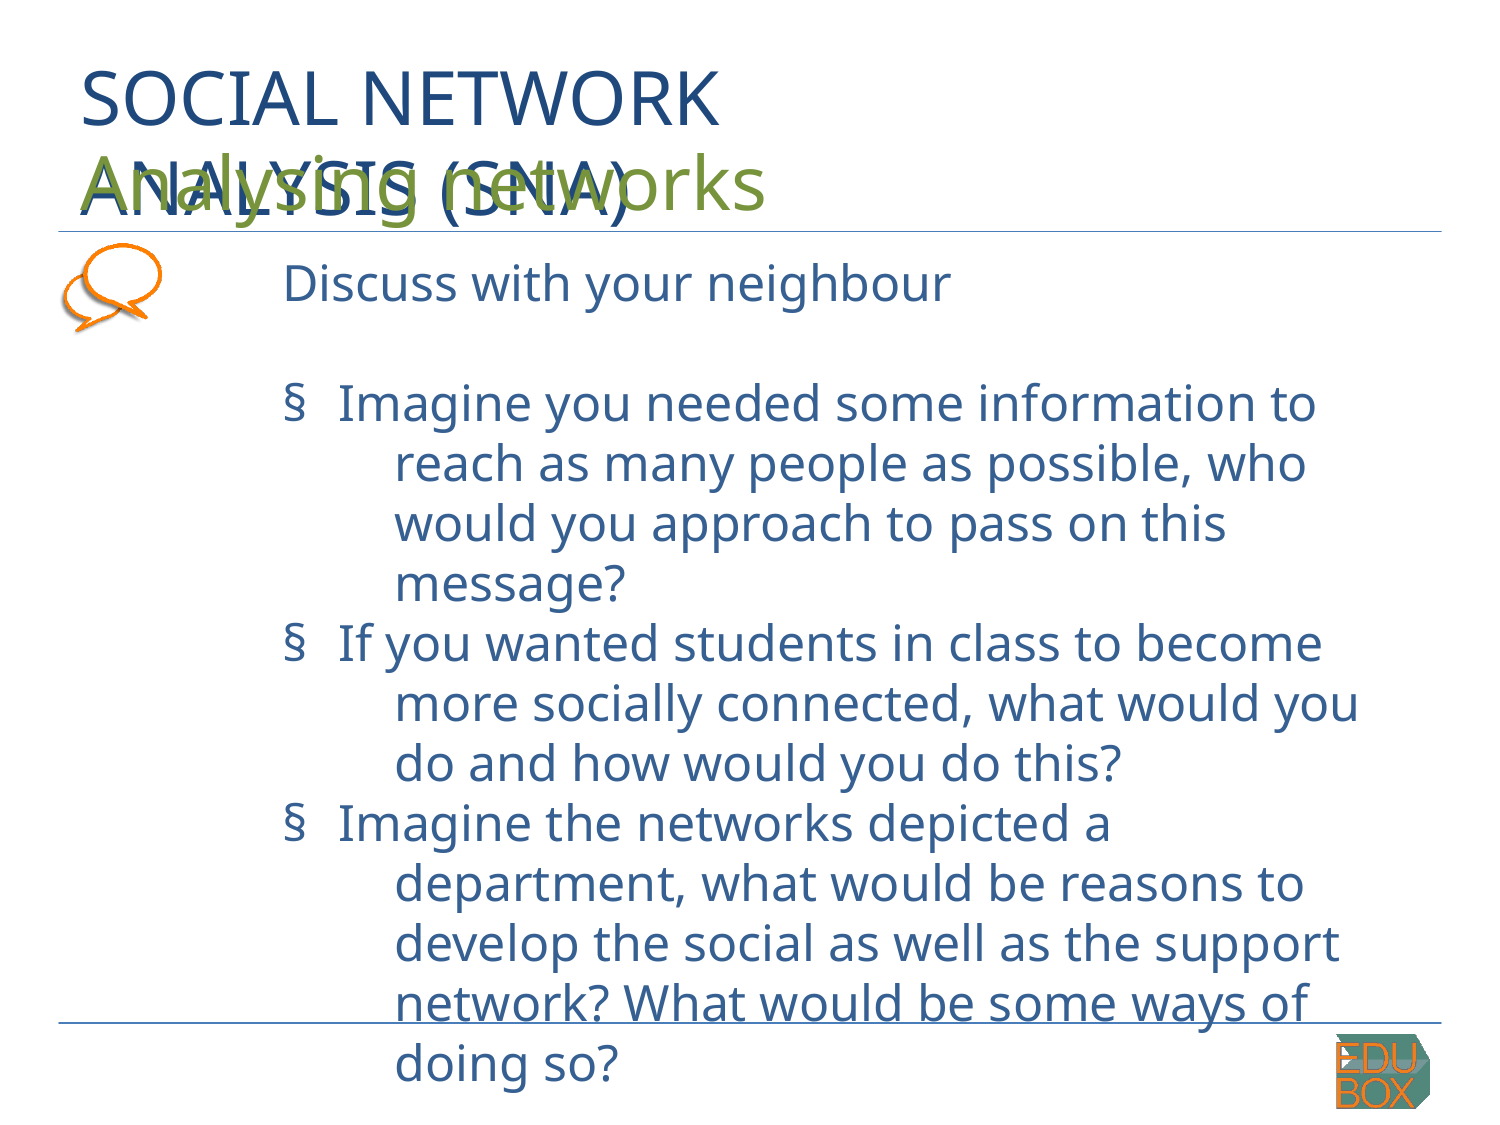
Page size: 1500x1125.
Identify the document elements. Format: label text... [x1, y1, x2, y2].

title SOCIAL NETWORK ANALYSIS (SNA) [64, 42, 1426, 153]
picture [58, 243, 162, 339]
picture [1328, 1028, 1437, 1114]
list Analysing networks [64, 127, 1040, 244]
text_box Discuss with your neighbour Imagine you needed some information to reach as many people as possible, who would you approach to pass on this message? If you wanted students in class to become more socially connected, what would you do and how would you do this? Imagine the networks depicted a department, what would be reasons to develop the social as well as the support network? What would be some ways of doing so? [135, 244, 1420, 379]
